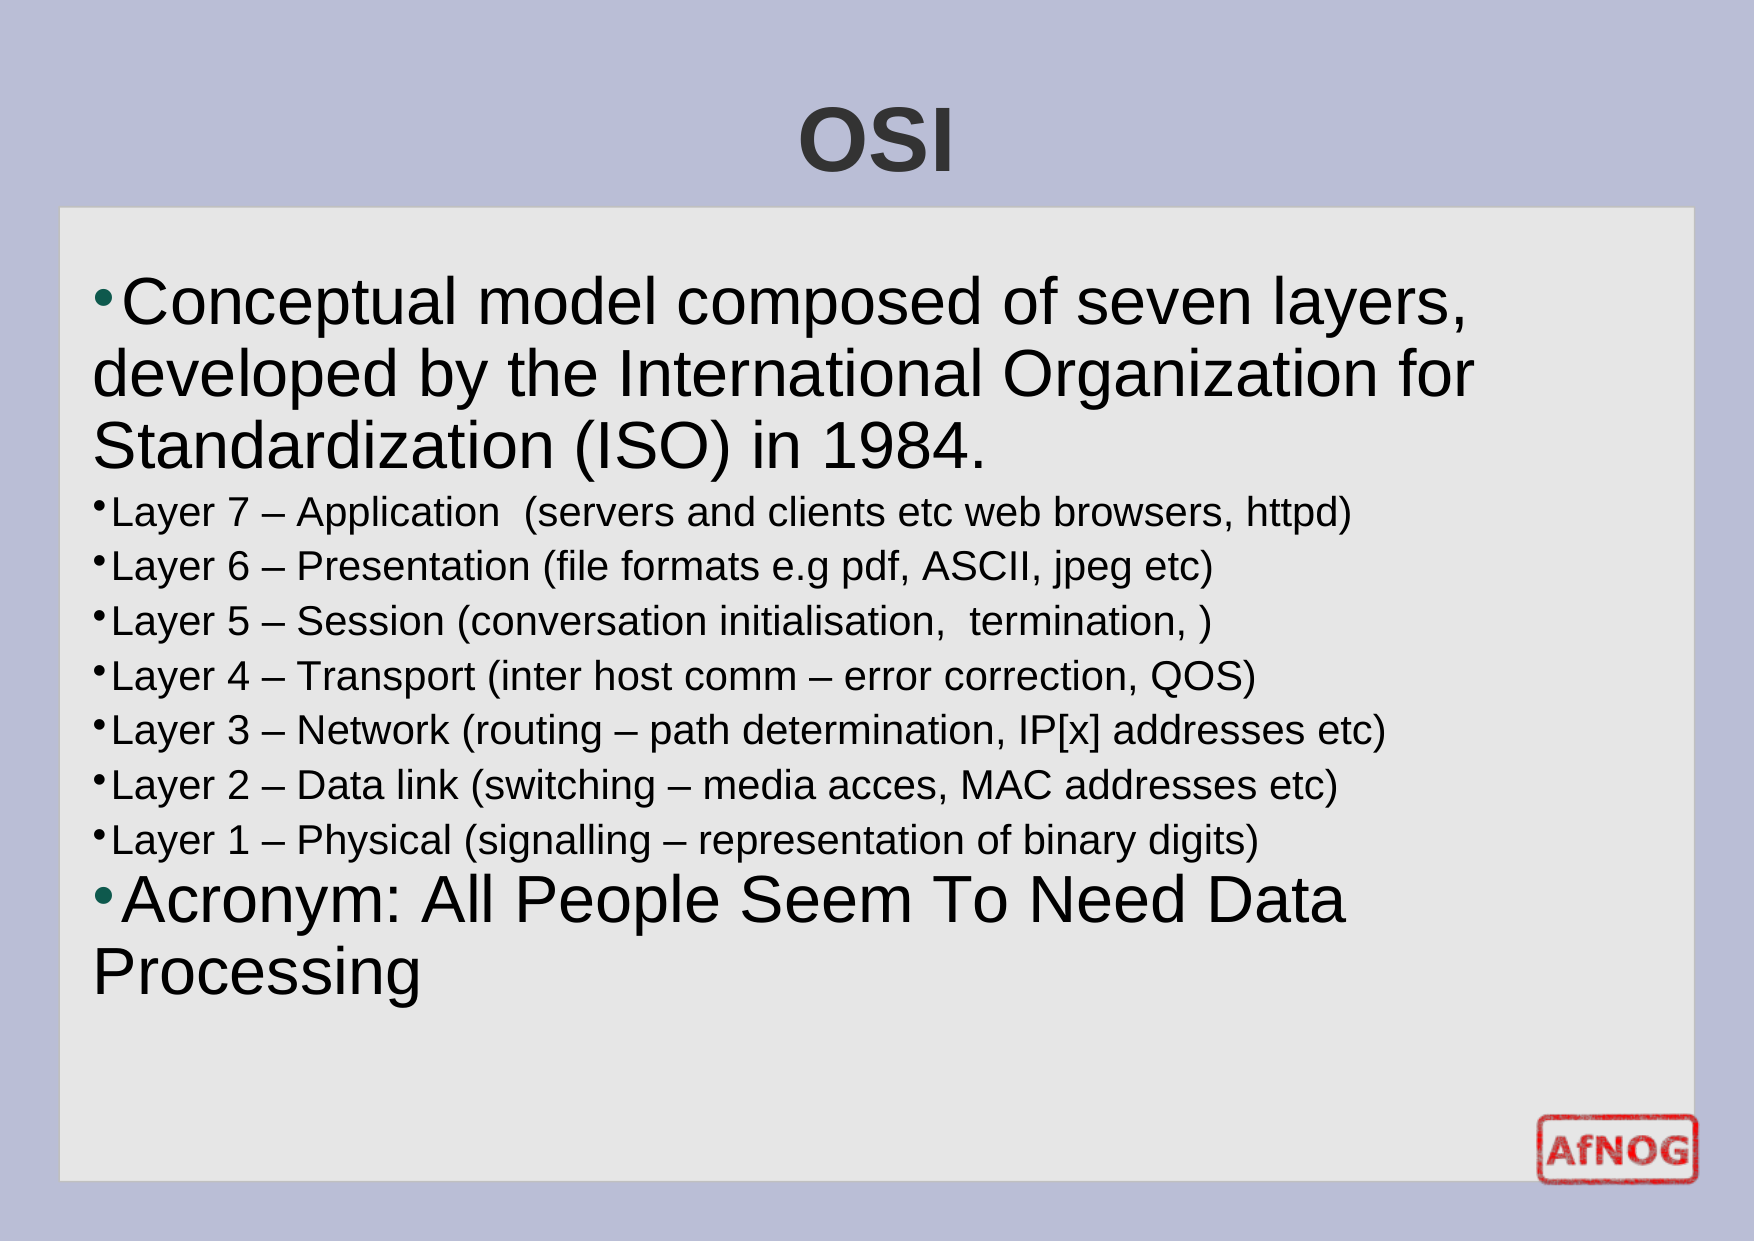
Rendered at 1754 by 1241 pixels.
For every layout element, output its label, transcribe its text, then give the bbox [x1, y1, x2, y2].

picture [1535, 1112, 1701, 1188]
list Conceptual model composed of seven layers, developed by the International Organization for Standardization (ISO) in 1984. Layer 7 – Application (servers and clients etc web browsers, httpd)‏ Layer 6 – Presentation (file formats e.g pdf, ASCII, jpeg etc)‏ Layer 5 – Session (conversation initialisation, termination, )‏ Layer 4 – Transport (inter host comm – error correction, QOS)‏ Layer 3 – Network (routing – path determination, IP[x] addresses etc)‏ Layer 2 – Data link (switching – media acces, MAC addresses etc)‏ Layer 1 – Physical (signalling – representation of binary digits)‏ Acronym: All People Seem To Need Data Processing [92, 267, 1660, 987]
text_box [59, 237, 1695, 1182]
title OSI [59, 48, 1695, 237]
